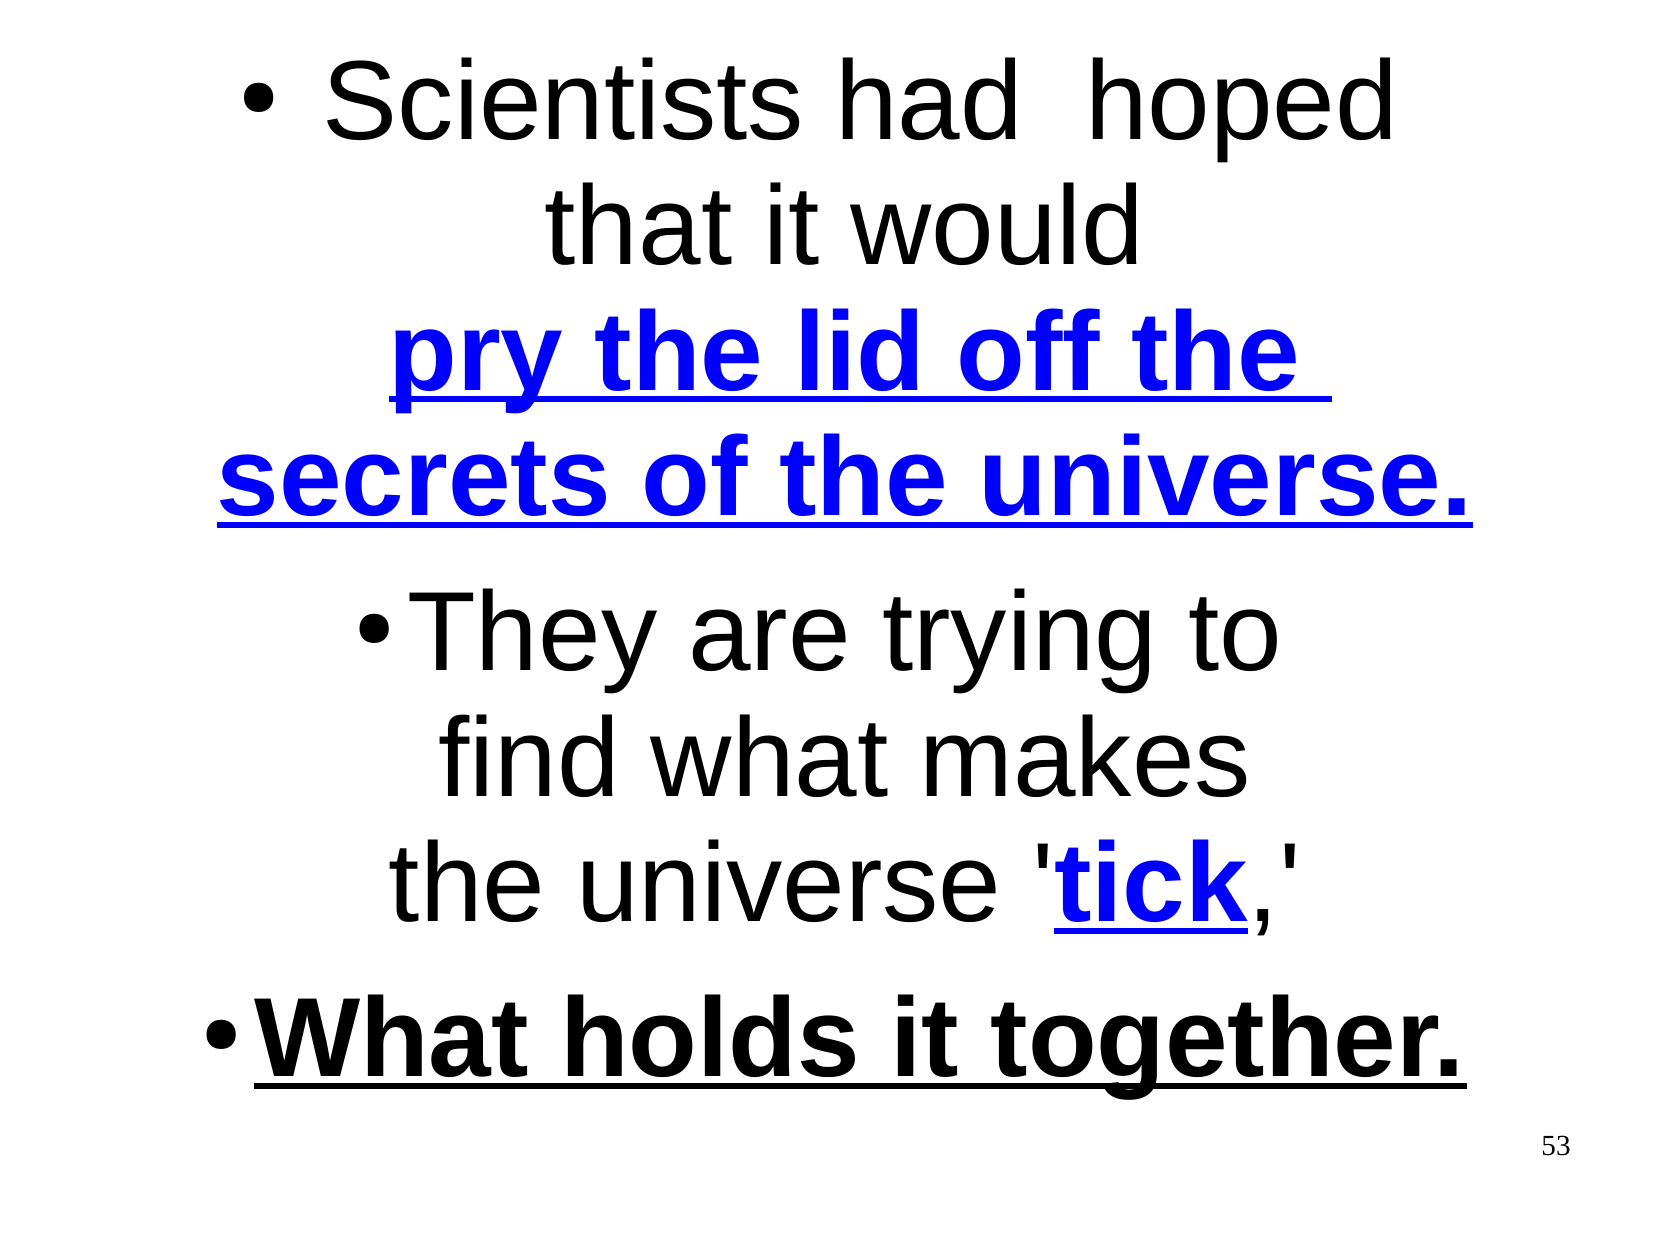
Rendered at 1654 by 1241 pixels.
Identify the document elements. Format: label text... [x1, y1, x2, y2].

list Scientists had hoped that it would pry the lid off the secrets of the universe. They are trying to find what makes the universe 'tick,' What holds it together. [37, 37, 1613, 1238]
